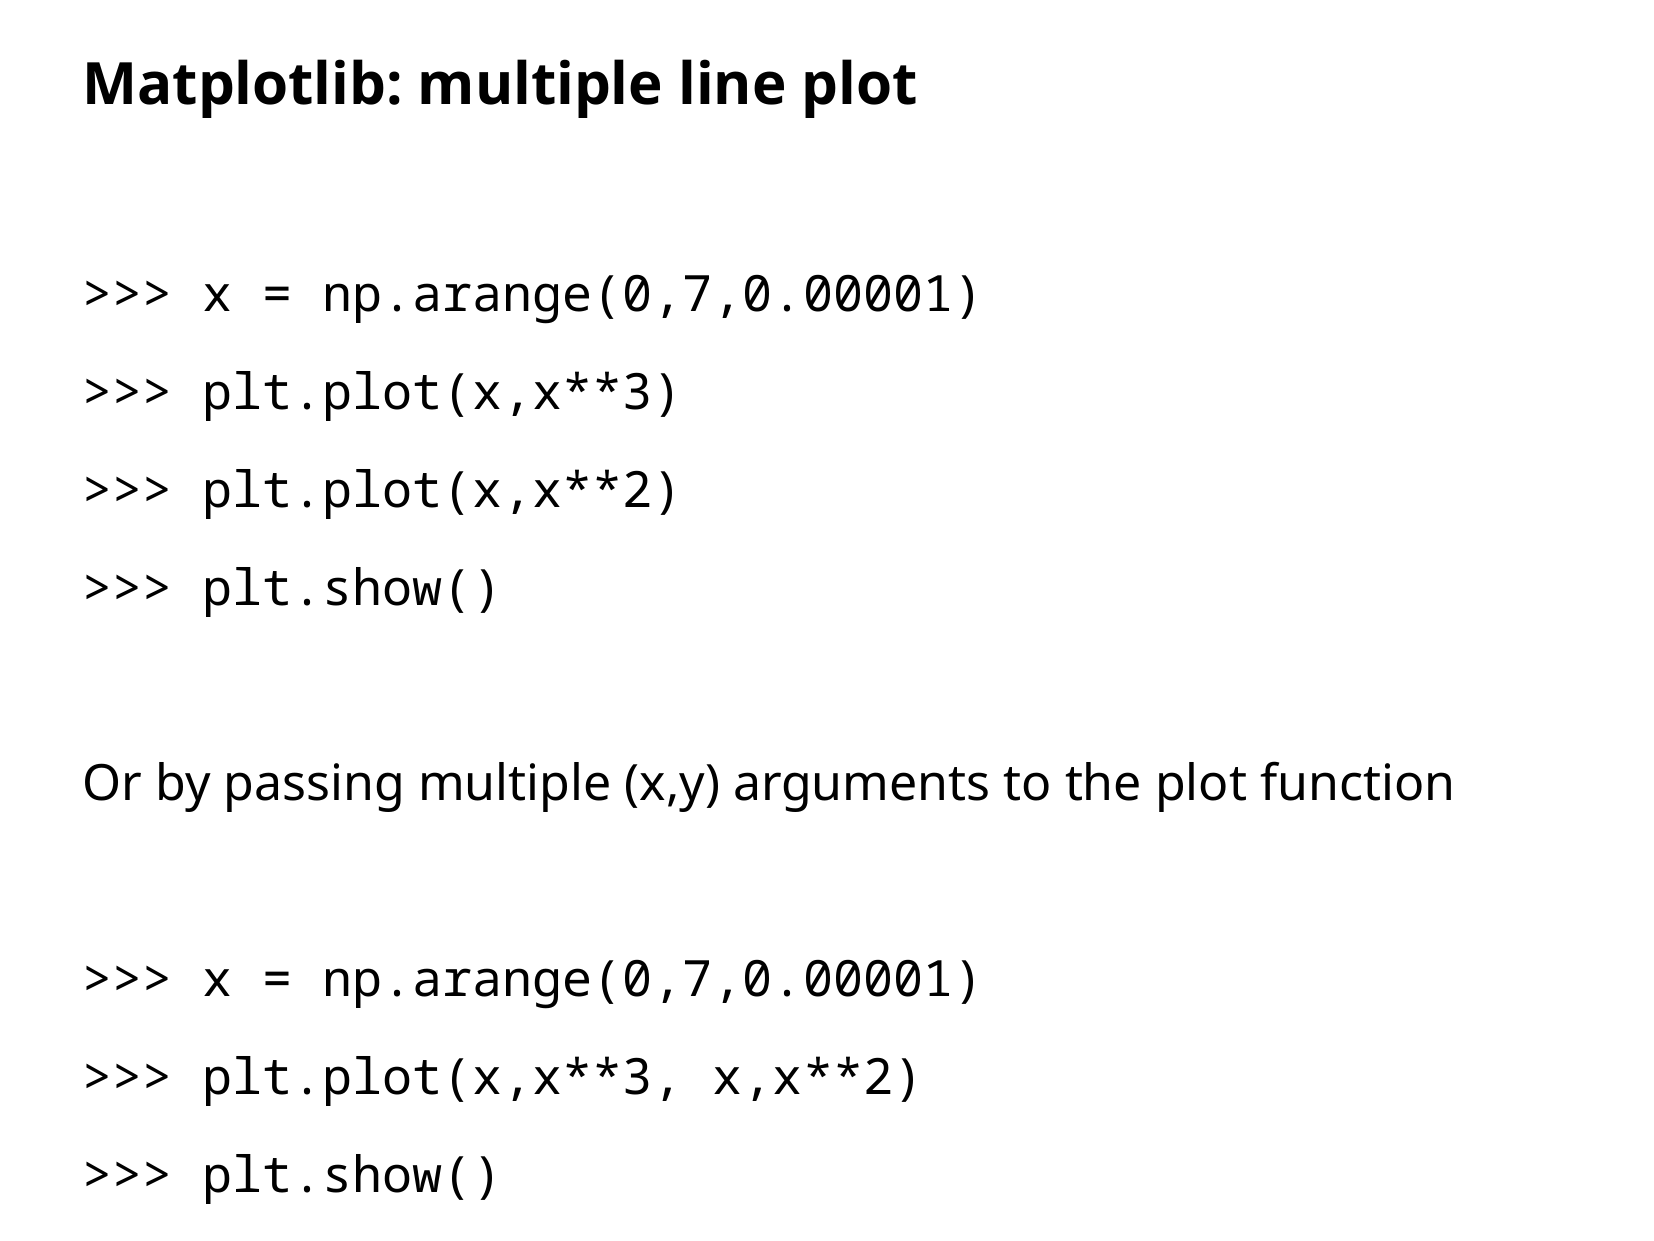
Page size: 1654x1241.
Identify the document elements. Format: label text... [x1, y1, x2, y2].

title Matplotlib: multiple line plot [82, 0, 1571, 179]
list >>> x = np.arange(0,7,0.00001) >>> plt.plot(x,x**3) >>> plt.plot(x,x**2) >>> plt.show() Or by passing multiple (x,y) arguments to the plot function >>> x = np.arange(0,7,0.00001) >>> plt.plot(x,x**3, x,x**2) >>> plt.show() [82, 258, 1571, 1204]
